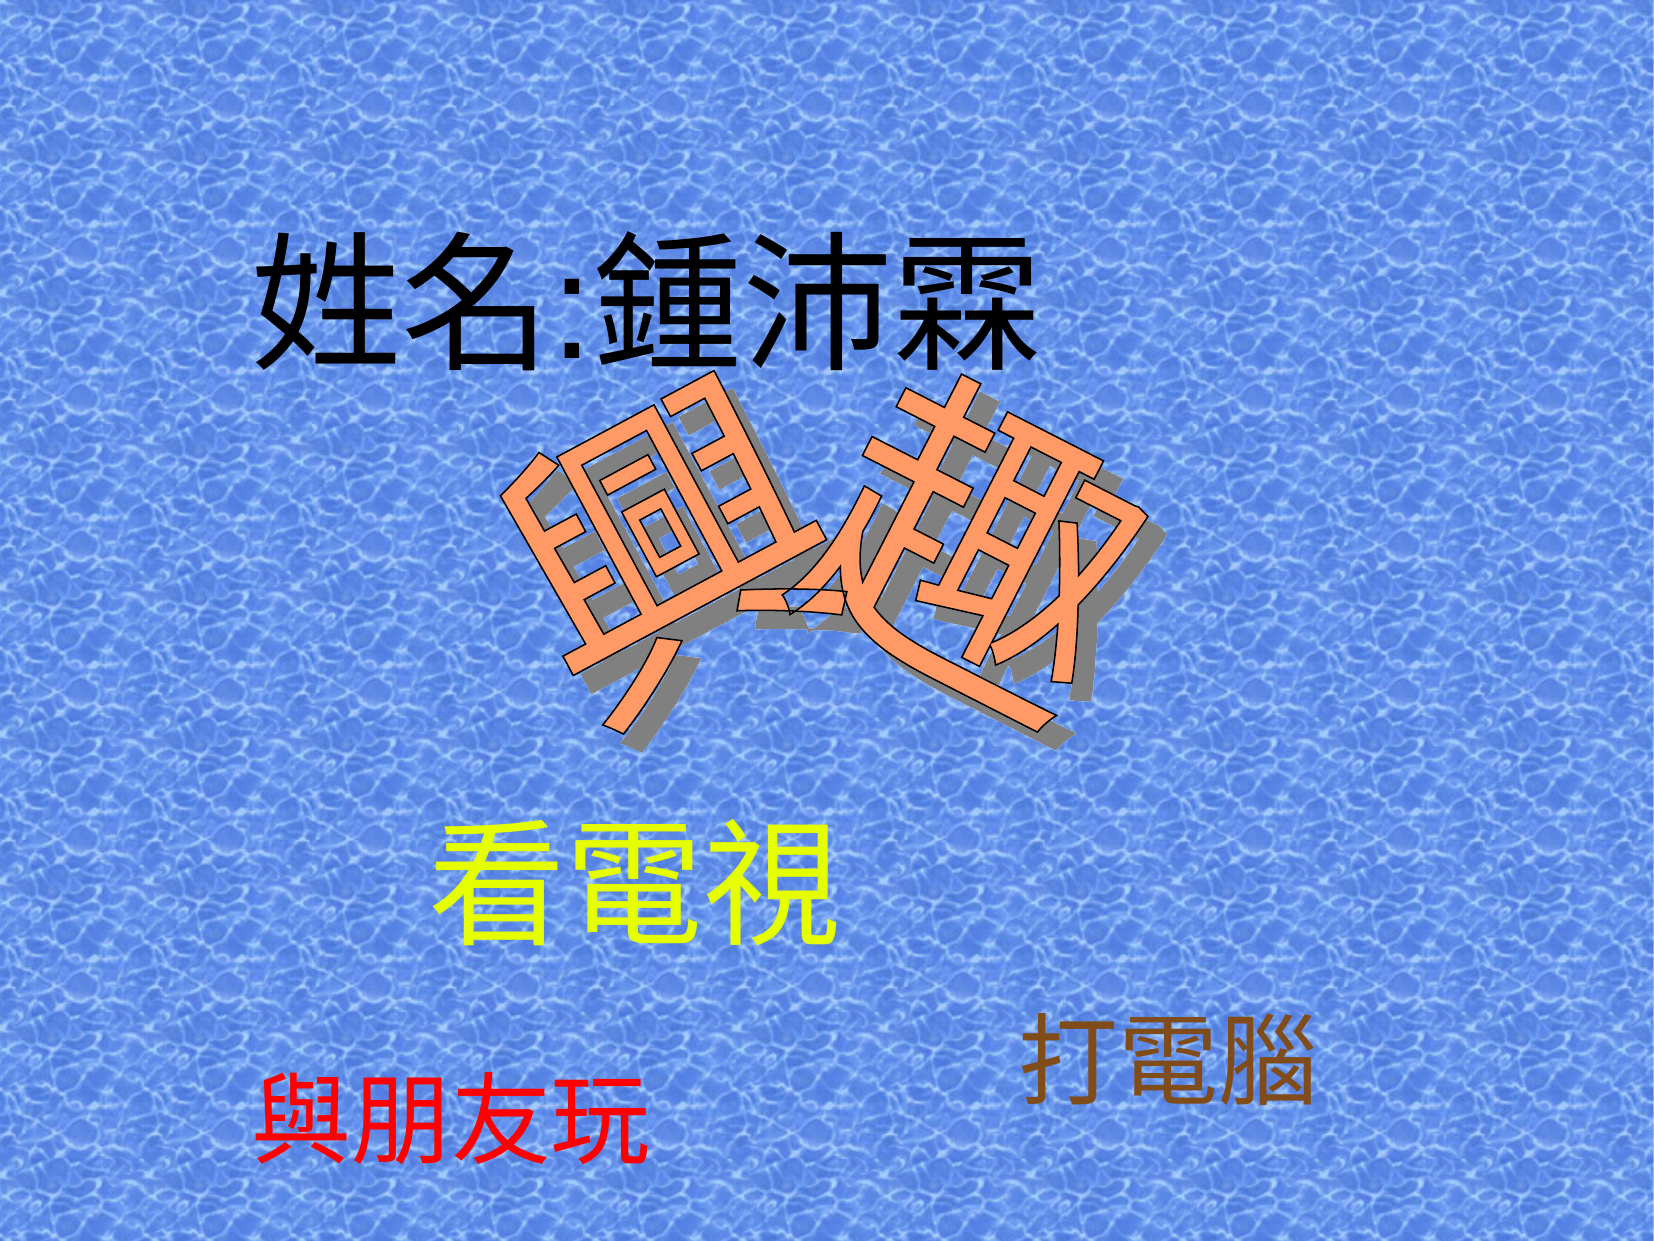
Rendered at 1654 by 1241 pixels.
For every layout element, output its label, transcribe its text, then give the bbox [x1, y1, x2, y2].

text_box 與朋友玩 [236, 1033, 680, 1169]
picture [0, 0, 1654, 1241]
text_box 興趣 [737, 374, 1057, 733]
text_box 姓名:鍾沛霖 [236, 177, 1093, 373]
text_box 看電視 [413, 767, 886, 948]
text_box 興趣 [602, 637, 682, 735]
text_box 打電腦 [1003, 974, 1506, 1110]
text_box 興趣 [500, 370, 827, 676]
text_box 興趣 [915, 411, 1148, 684]
